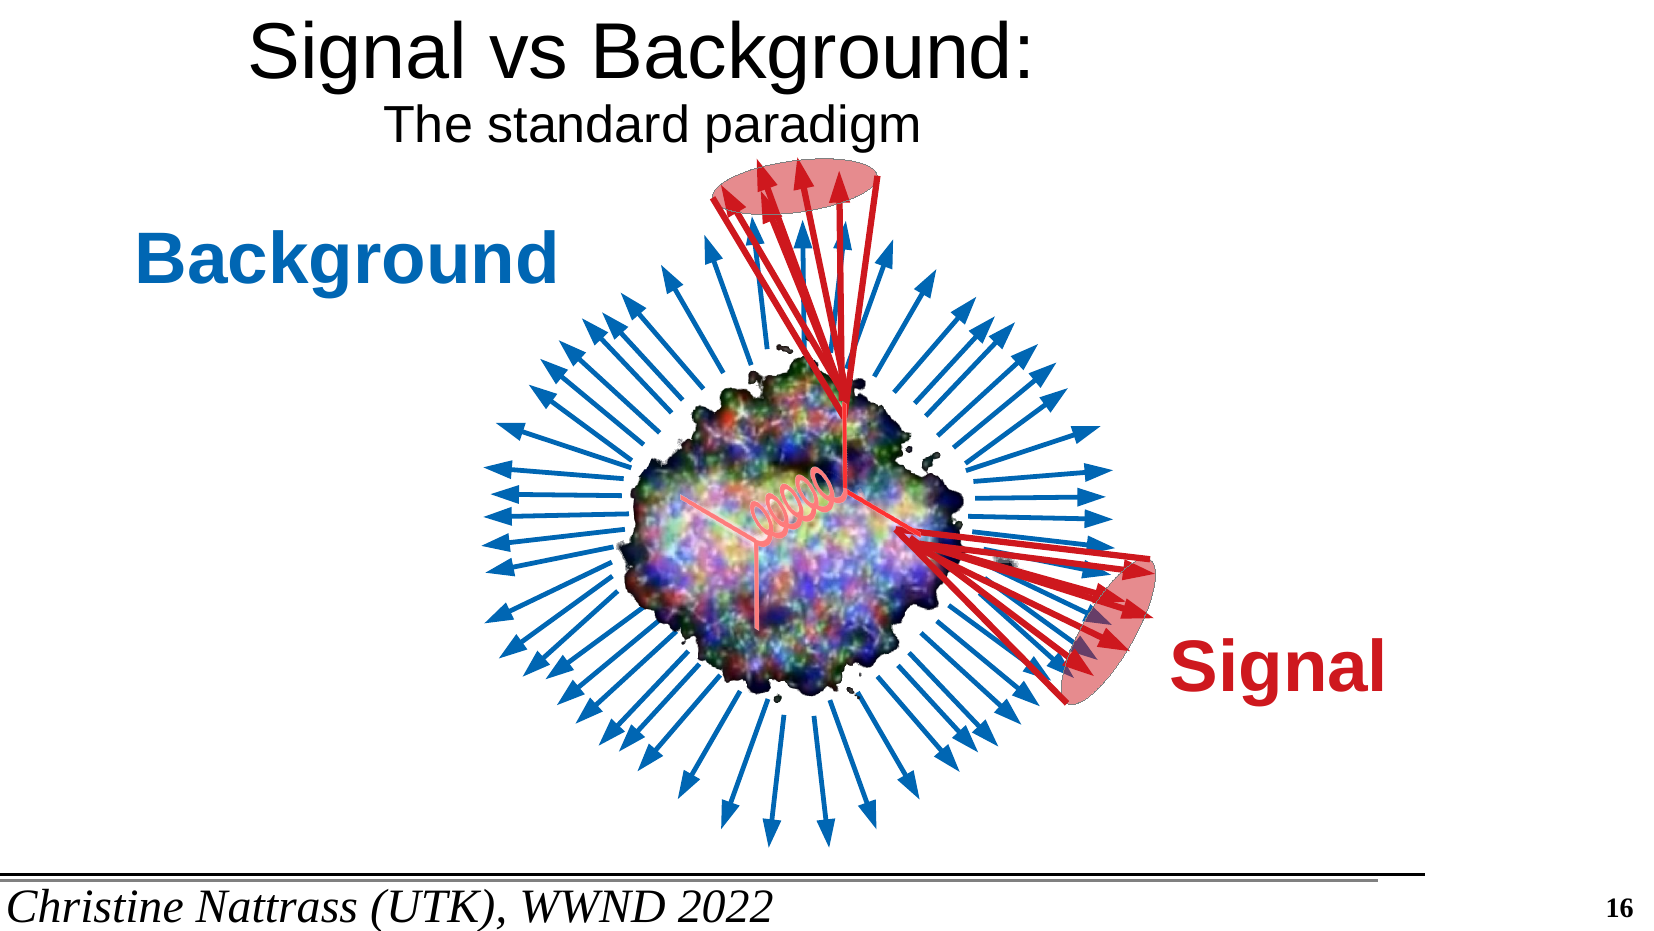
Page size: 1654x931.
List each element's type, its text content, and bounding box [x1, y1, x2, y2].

text_box [1061, 560, 1156, 705]
picture [971, 578, 1053, 640]
text_box Signal [1155, 618, 1536, 722]
picture [581, 318, 1053, 733]
text_box [712, 158, 878, 215]
title Signal vs Background: The standard paradigm [0, 0, 1306, 169]
text_box Background [120, 210, 586, 313]
picture [804, 318, 817, 340]
